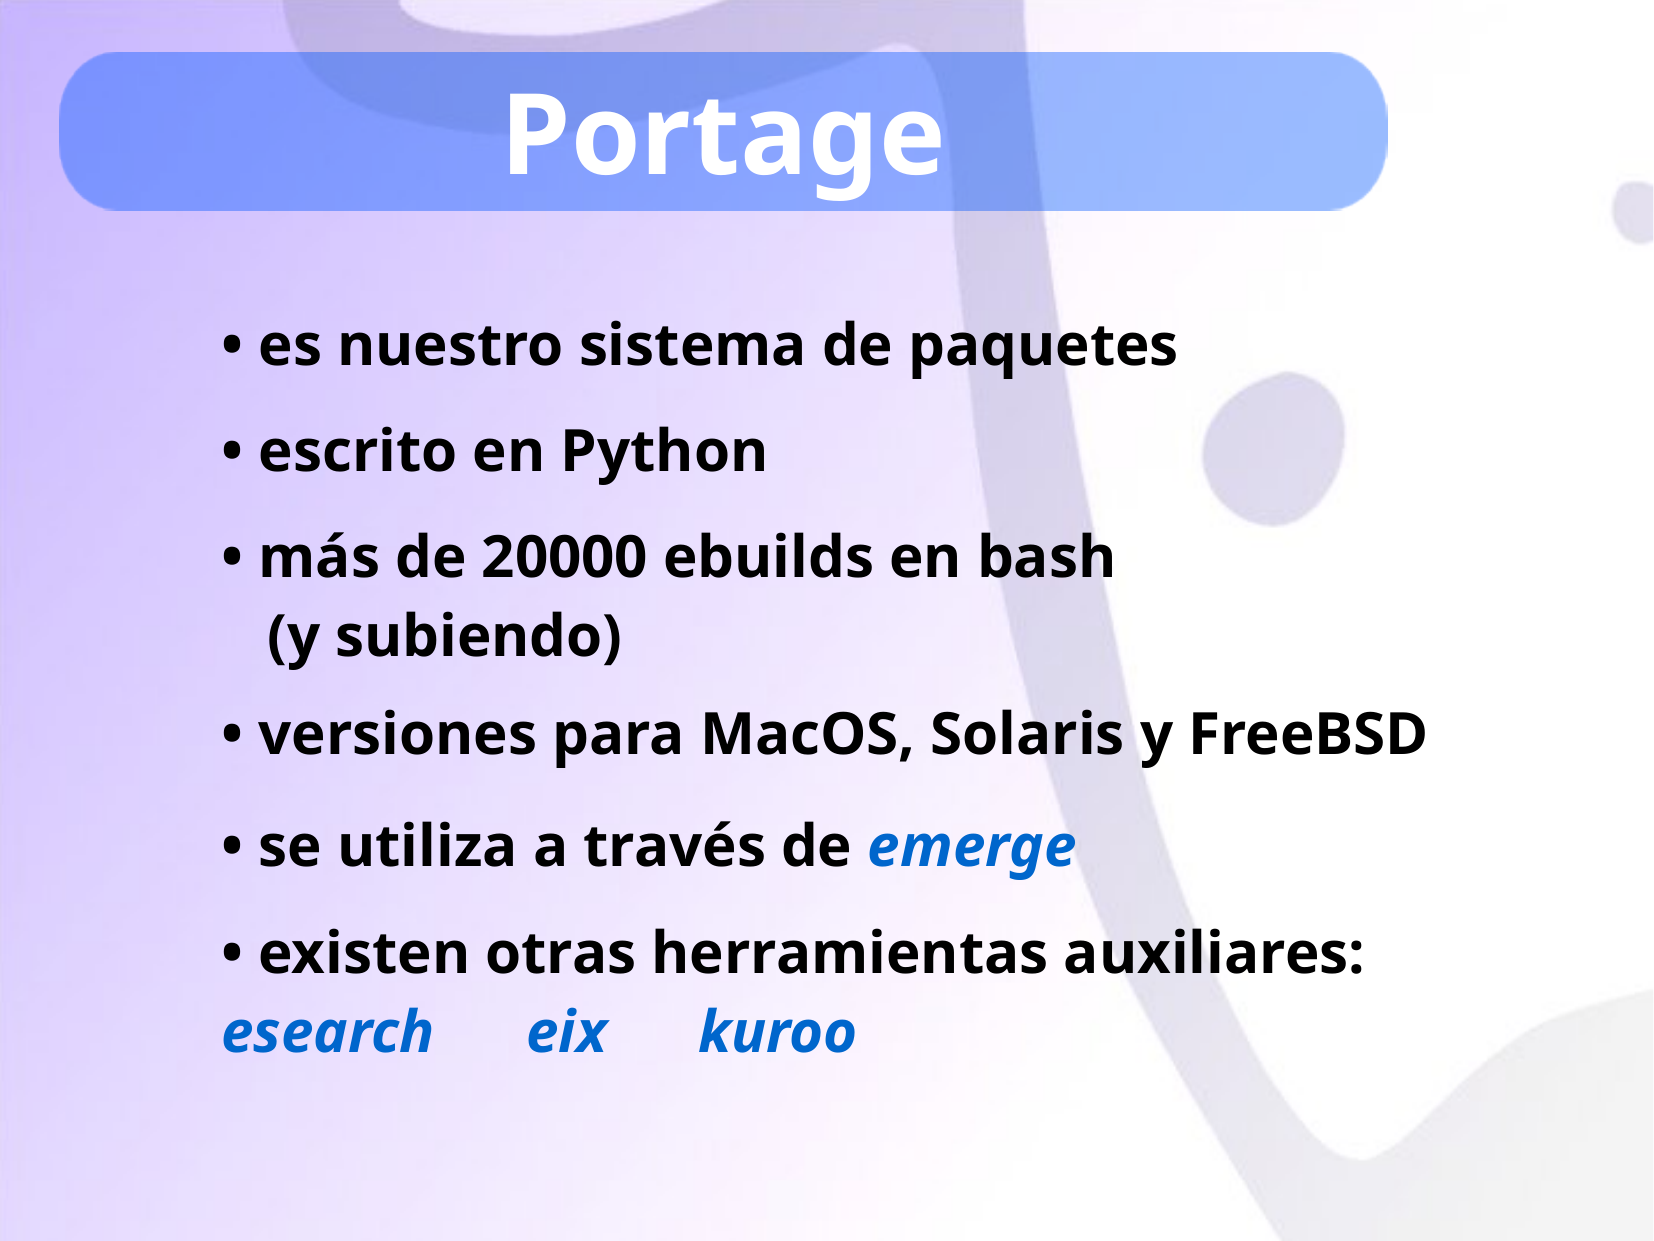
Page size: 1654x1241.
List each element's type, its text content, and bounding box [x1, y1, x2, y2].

text_box • es nuestro sistema de paquetes [206, 295, 1270, 388]
text_box • se utiliza a través de emerge [206, 797, 1241, 890]
text_box • versiones para MacOS, Solaris y FreeBSD [206, 685, 1565, 777]
text_box • existen otras herramientas auxiliares: esearch eix kuroo [206, 903, 1565, 1073]
text_box • más de 20000 ebuilds en bash (y subiendo) [206, 507, 1241, 677]
picture [0, 0, 1654, 1241]
text_box • escrito en Python [206, 401, 857, 494]
